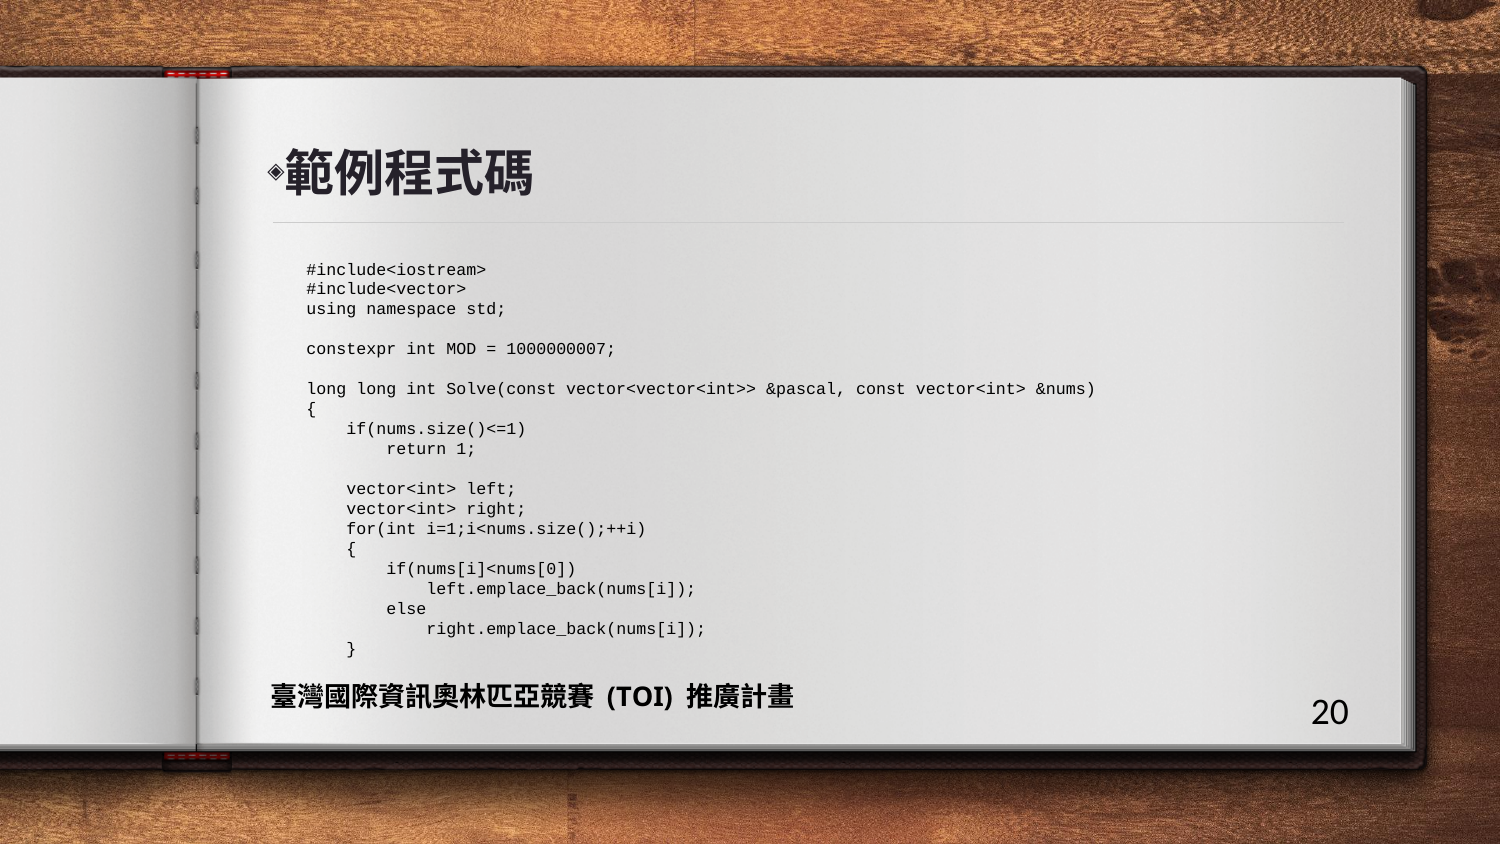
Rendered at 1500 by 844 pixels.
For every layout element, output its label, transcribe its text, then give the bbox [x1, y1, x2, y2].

list 範例程式碼 [252, 126, 1194, 226]
text_box [1295, 672, 1386, 737]
text_box #include<iostream> #include<vector> using namespace std; constexpr int MOD = 1000000007; long long int Solve(const vector<vector<int>> &pascal, const vector<int> &nums) { if(nums.size()<=1) return 1; vector<int> left; vector<int> right; for(int i=1;i<nums.size();++i) { if(nums[i]<nums[0]) left.emplace_back(nums[i]); else right.emplace_back(nums[i]); } [291, 250, 1344, 670]
